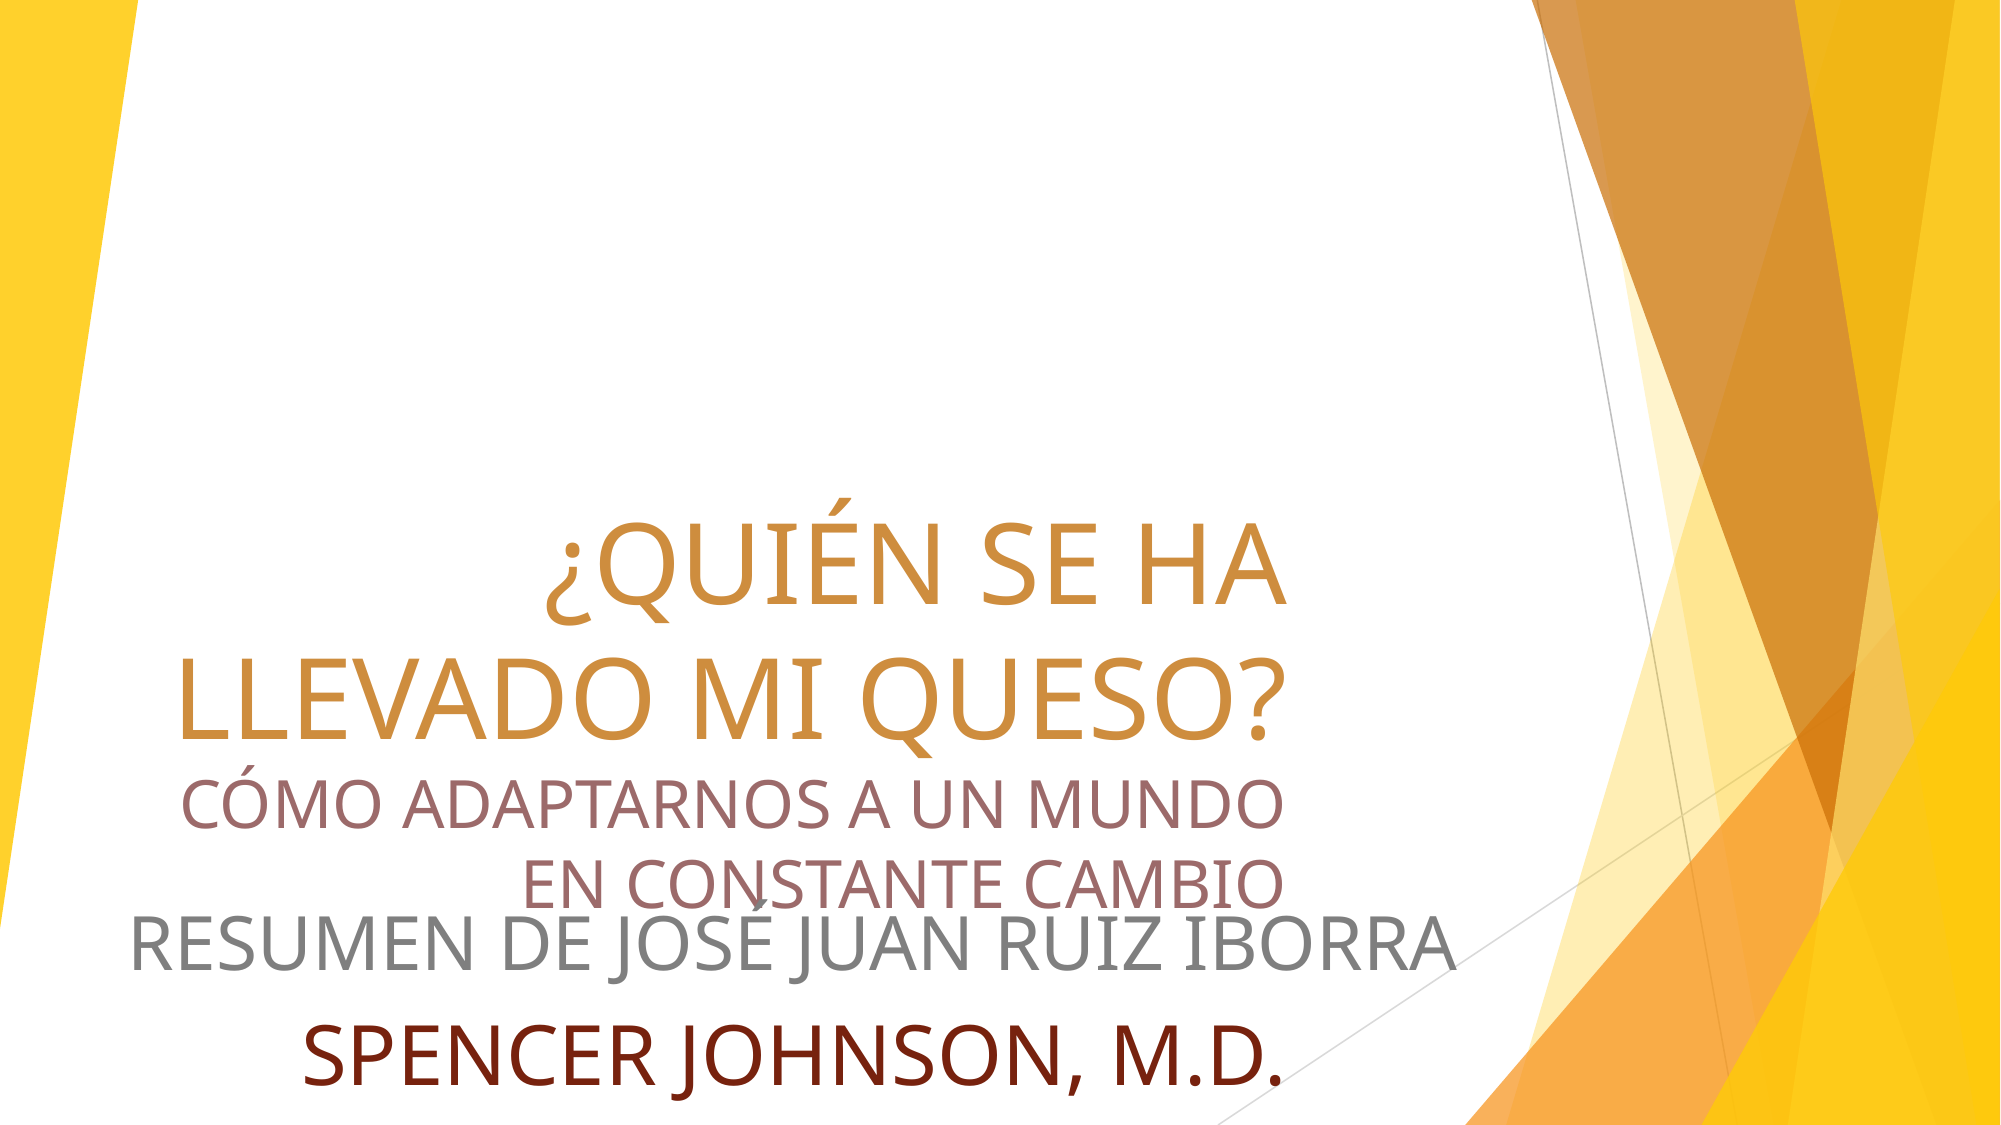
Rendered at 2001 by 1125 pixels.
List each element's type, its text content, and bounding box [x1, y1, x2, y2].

subtitle RESUMEN DE JOSÉ JUAN RUIZ IBORRA [112, 888, 1530, 1069]
title ¿QUIÉN SE HA LLEVADO MI QUESO? CÓMO ADAPTARNOS A UN MUNDO EN CONSTANTE CAMBIO SPENCER JOHNSON, M.D. [157, 484, 1432, 755]
